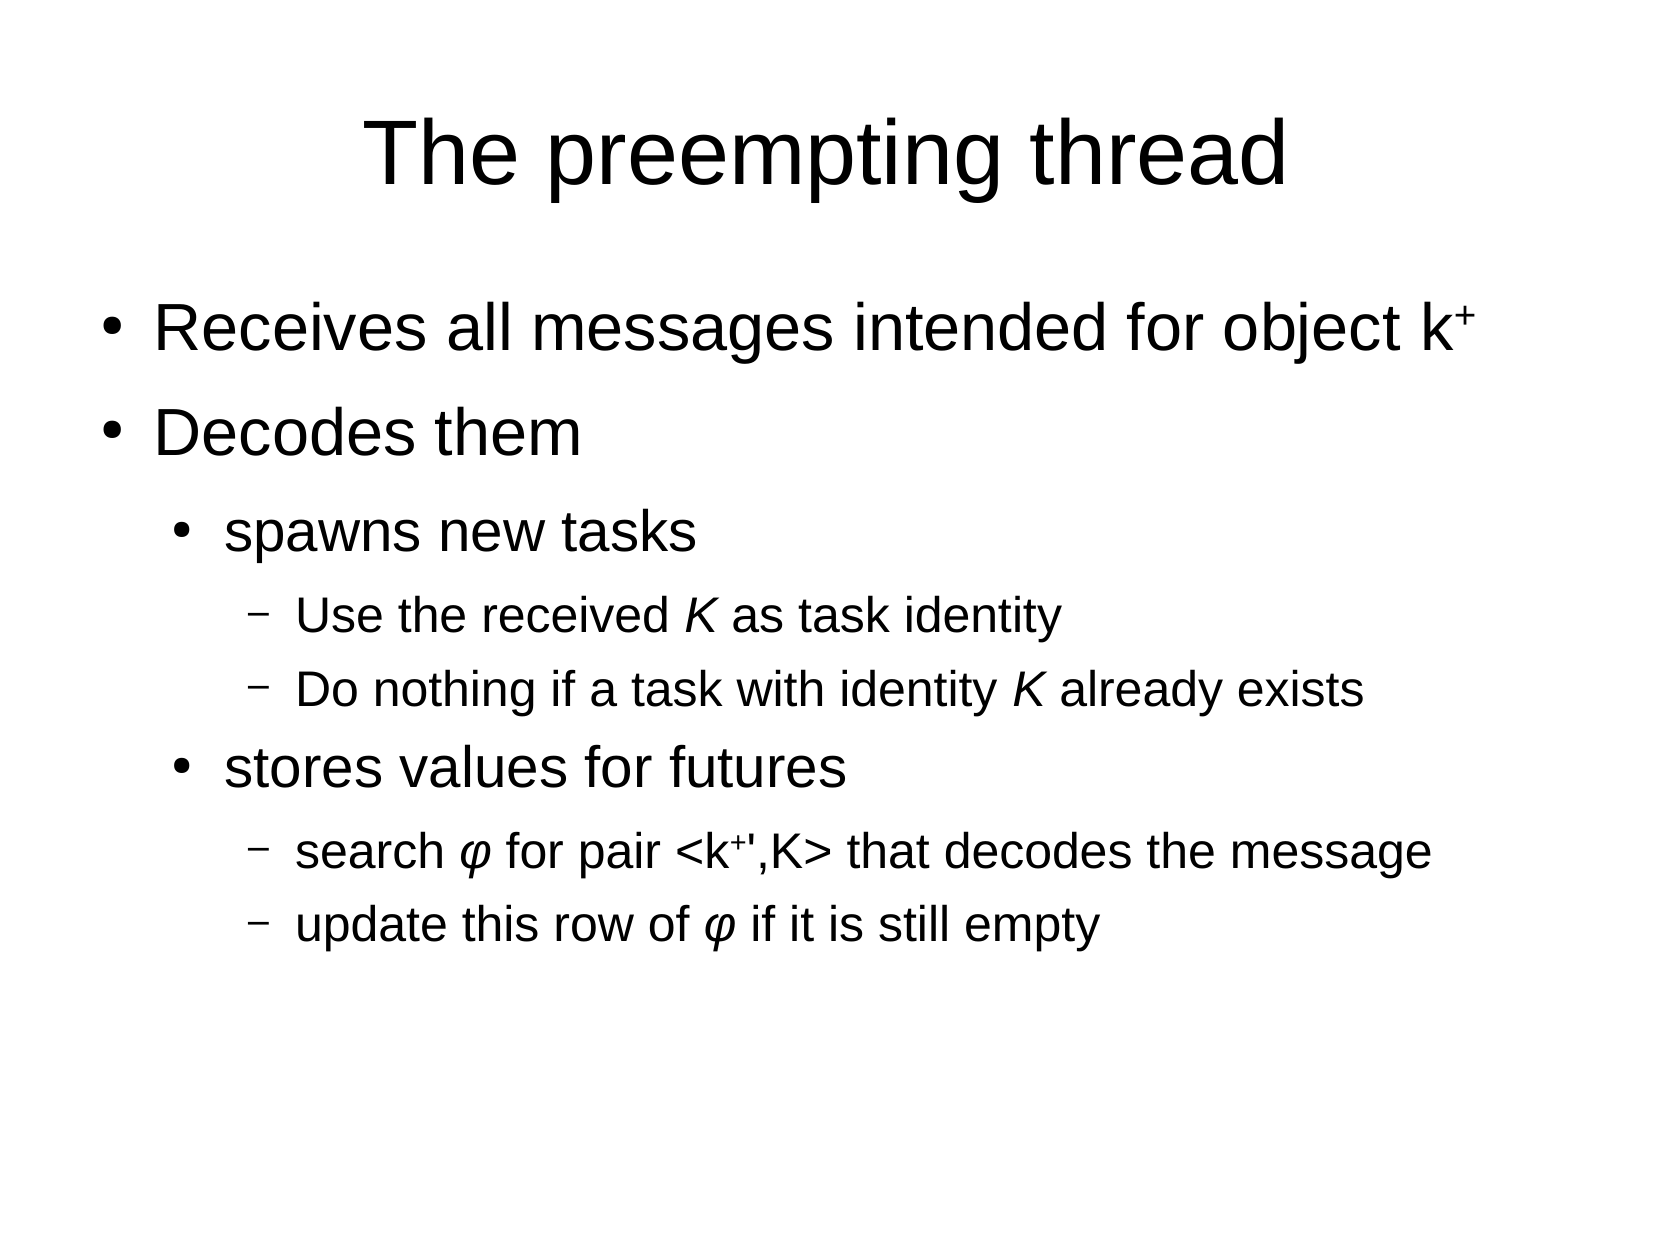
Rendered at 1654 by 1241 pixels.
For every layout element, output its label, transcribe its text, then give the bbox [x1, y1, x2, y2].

list Receives all messages intended for object k+ Decodes them spawns new tasks Use the received K as task identity Do nothing if a task with identity K already exists stores values for futures search φ for pair <k+',K> that decodes the message update this row of φ if it is still empty [82, 290, 1571, 1109]
title The preempting thread [82, 49, 1571, 257]
